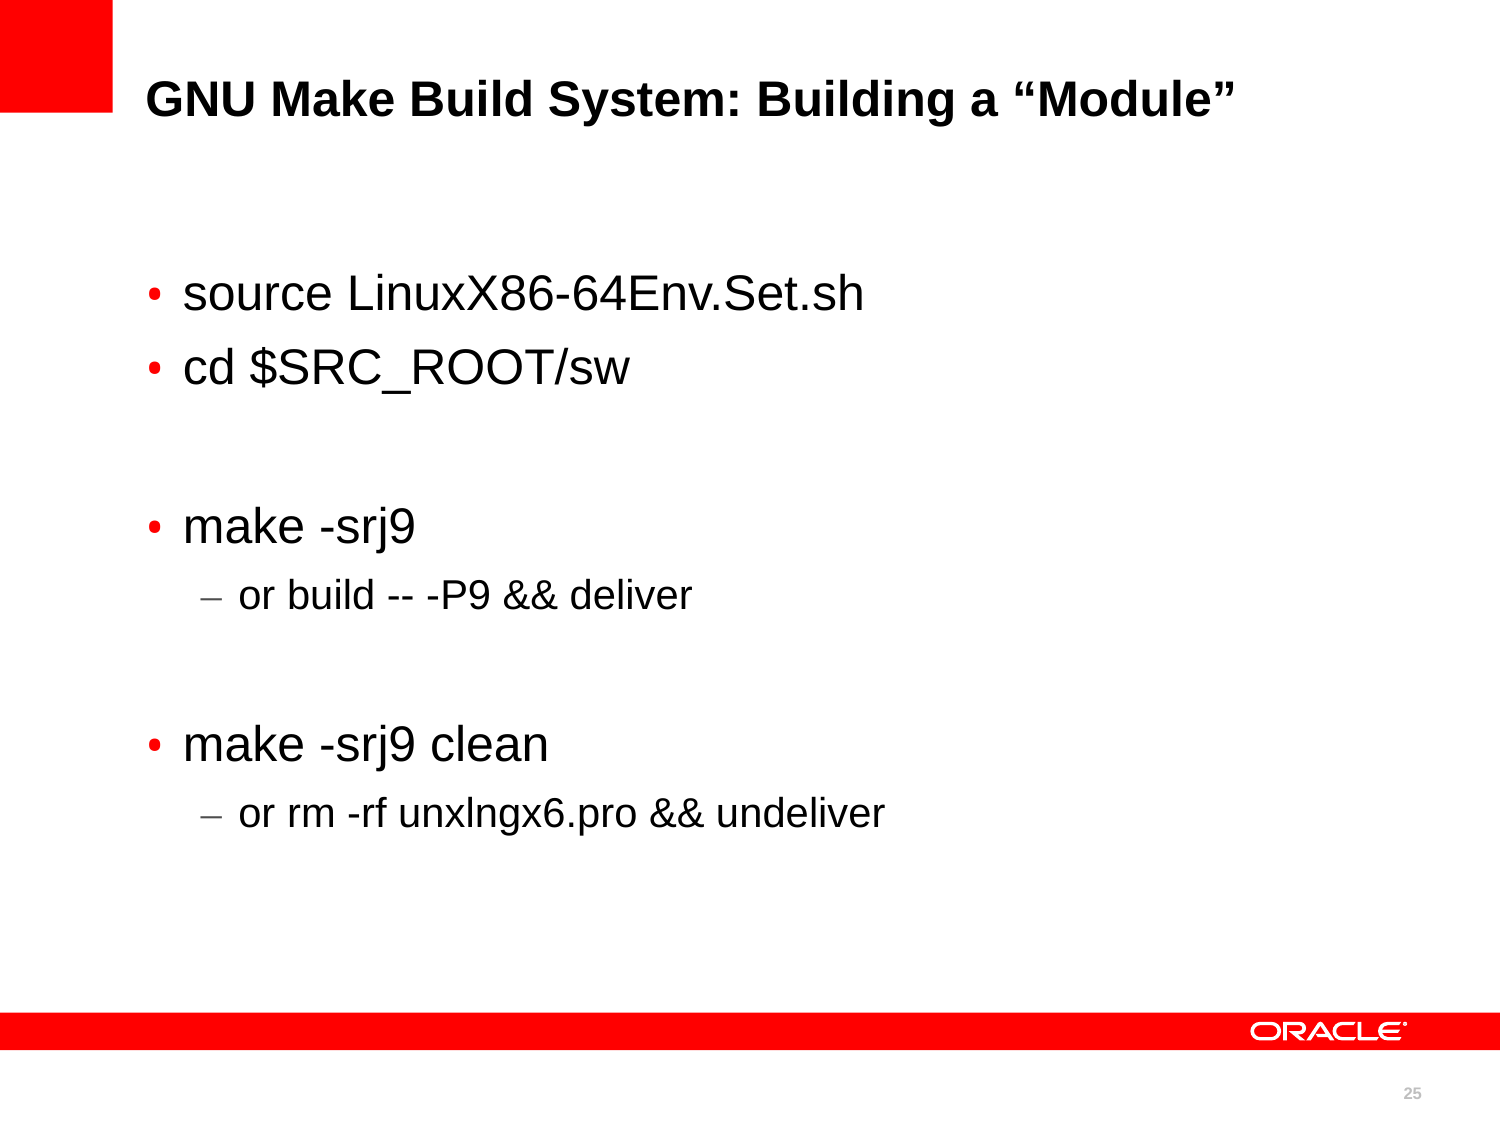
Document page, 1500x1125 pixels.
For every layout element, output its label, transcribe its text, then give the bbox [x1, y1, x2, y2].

list source LinuxX86-64Env.Set.sh cd $SRC_ROOT/sw make -srj9 or build -- -P9 && deliver make -srj9 clean or rm -rf unxlngx6.pro && undeliver [145, 265, 1423, 1009]
title GNU Make Build System: Building a “Module” [145, 67, 1388, 220]
